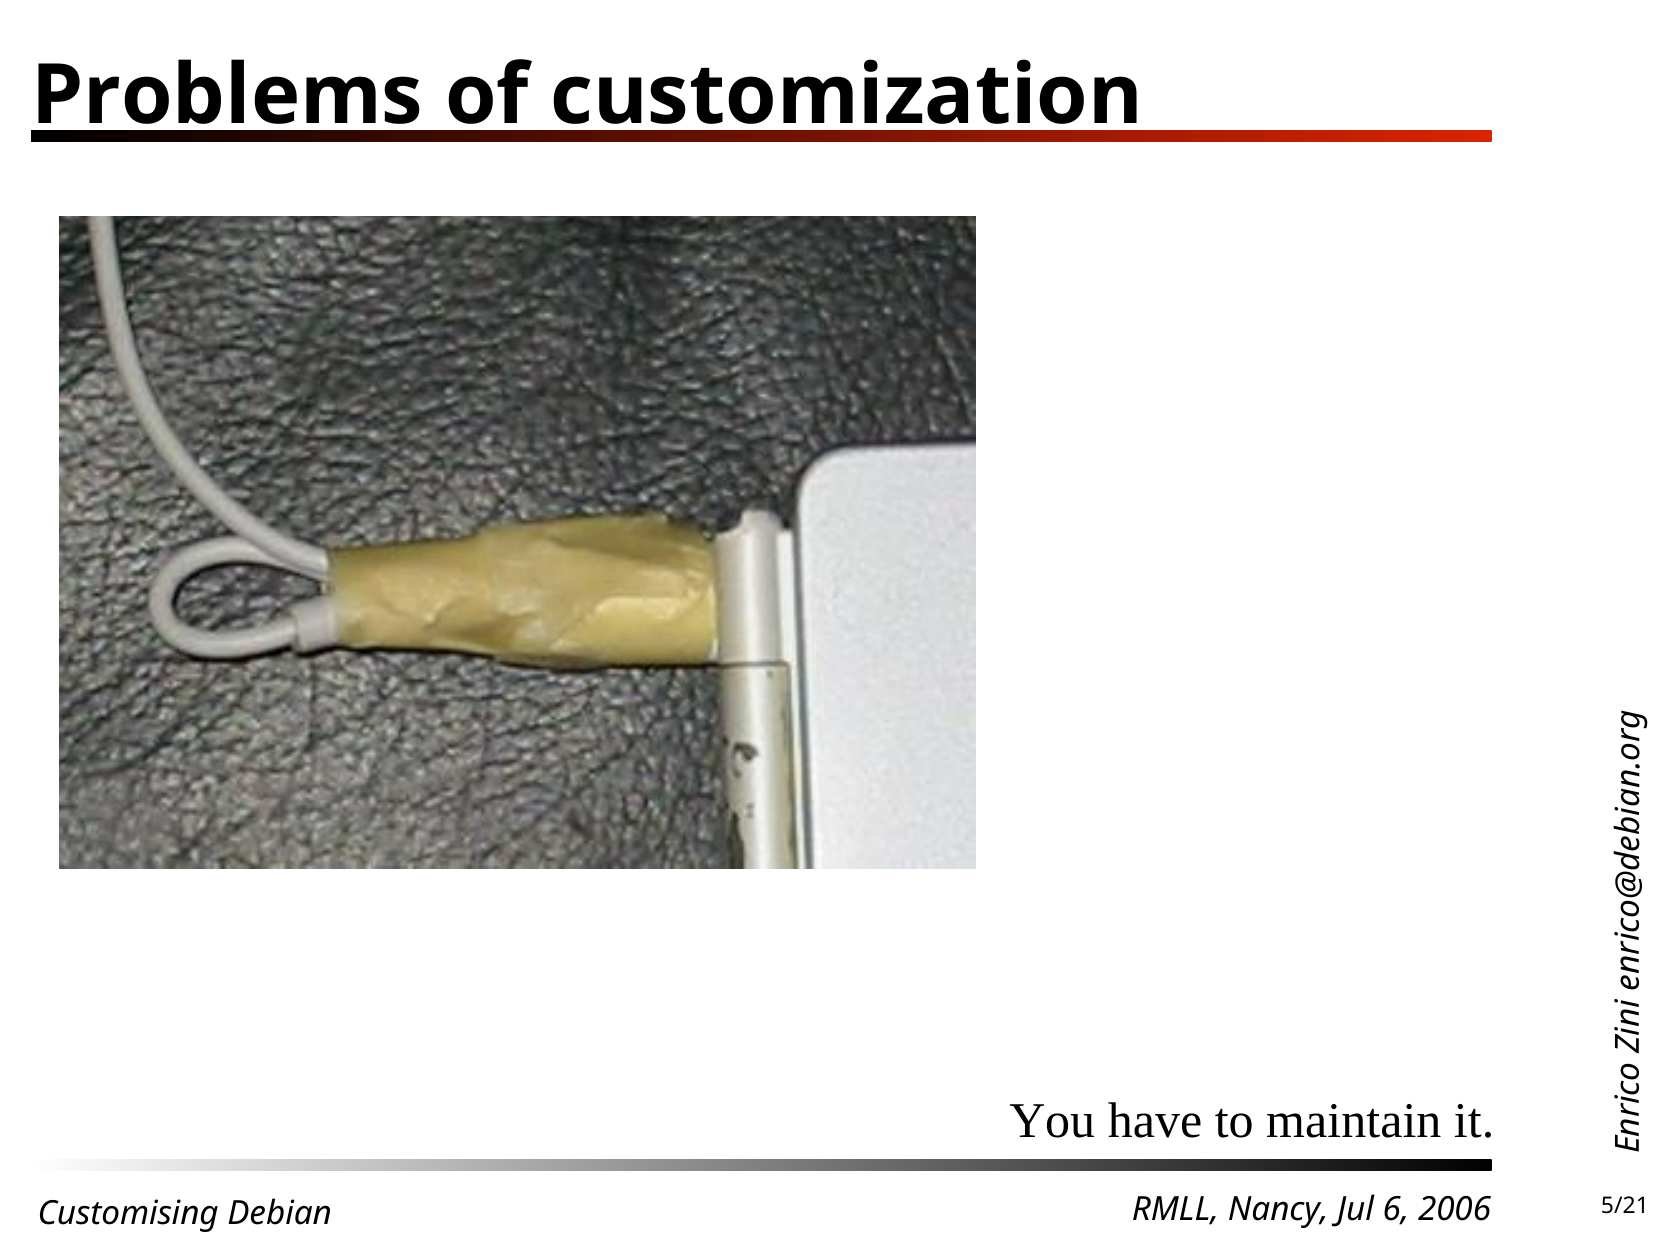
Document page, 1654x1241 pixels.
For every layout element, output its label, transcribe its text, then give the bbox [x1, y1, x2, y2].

text_box You have to maintain it. [60, 1092, 1495, 1152]
picture [59, 216, 976, 869]
text_box Problems of customization [31, 34, 1438, 170]
